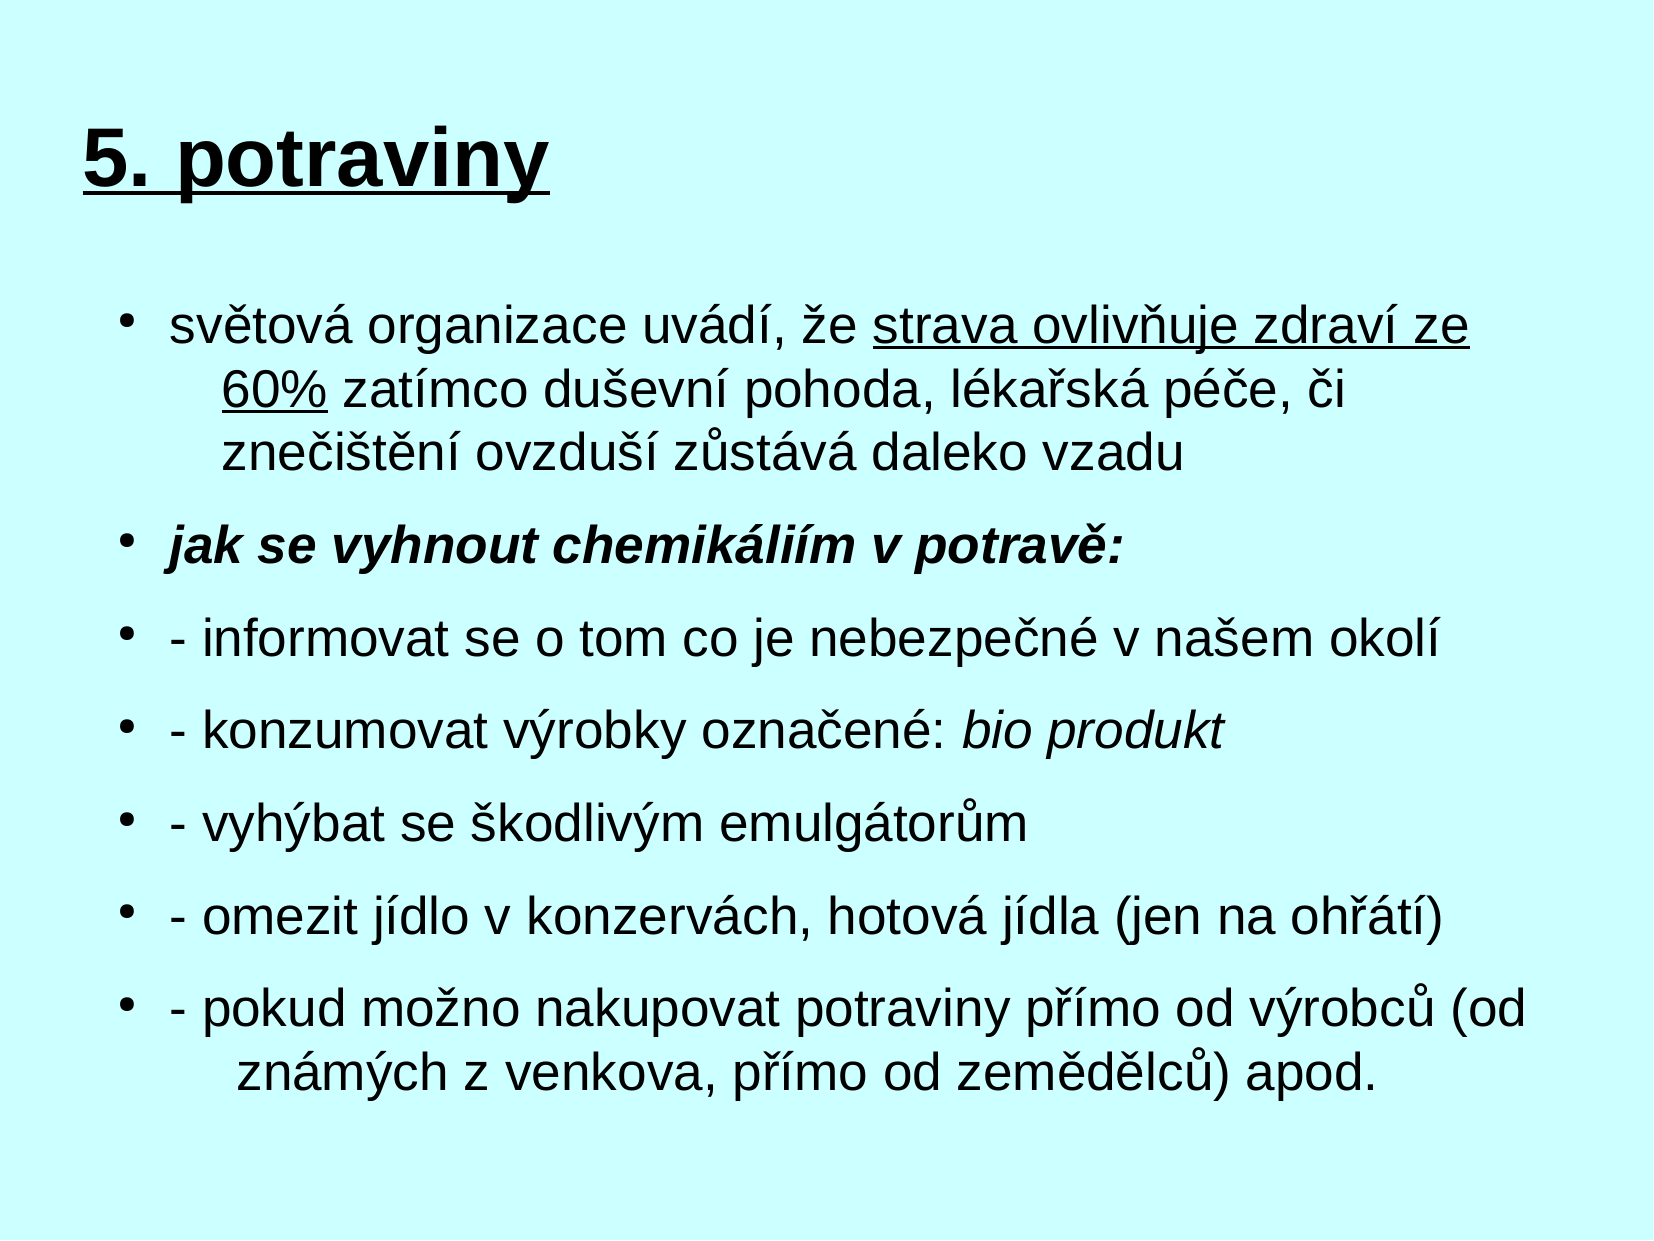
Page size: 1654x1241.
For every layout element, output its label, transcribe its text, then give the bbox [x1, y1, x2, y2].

list světová organizace uvádí, že strava ovlivňuje zdraví ze 60% zatímco duševní pohoda, lékařská péče, či znečištění ovzduší zůstává daleko vzadu jak se vyhnout chemikáliím v potravě: - informovat se o tom co je nebezpečné v našem okolí - konzumovat výrobky označené: bio produkt - vyhýbat se škodlivým emulgátorům - omezit jídlo v konzervách, hotová jídla (jen na ohřátí) - pokud možno nakupovat potraviny přímo od výrobců (od známých z venkova, přímo od zemědělců) apod. [82, 290, 1571, 1109]
title 5. potraviny [82, 49, 1571, 257]
